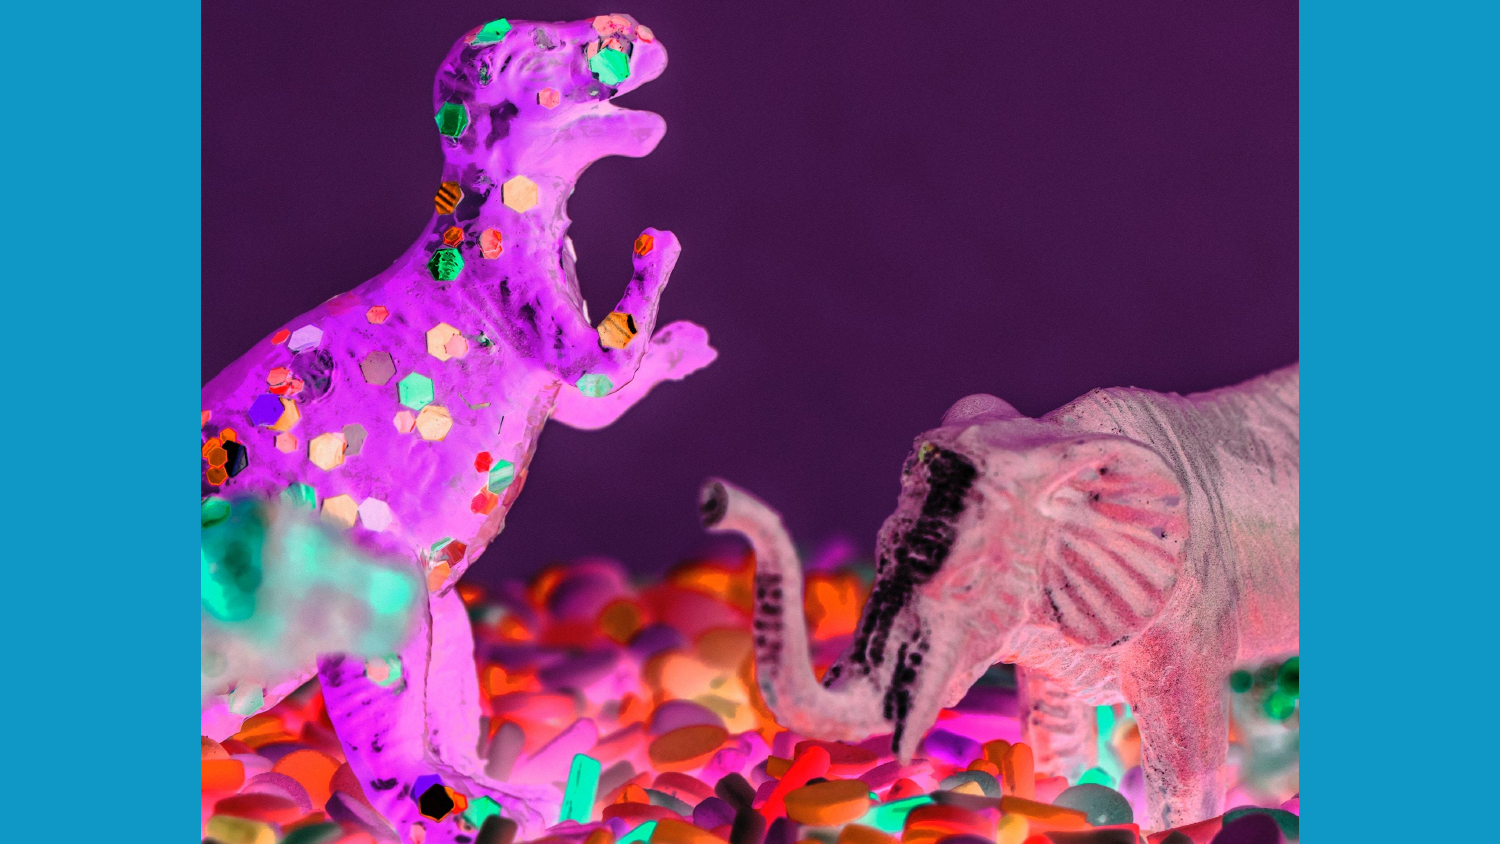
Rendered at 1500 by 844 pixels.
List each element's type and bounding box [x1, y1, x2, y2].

picture [202, 0, 1298, 844]
